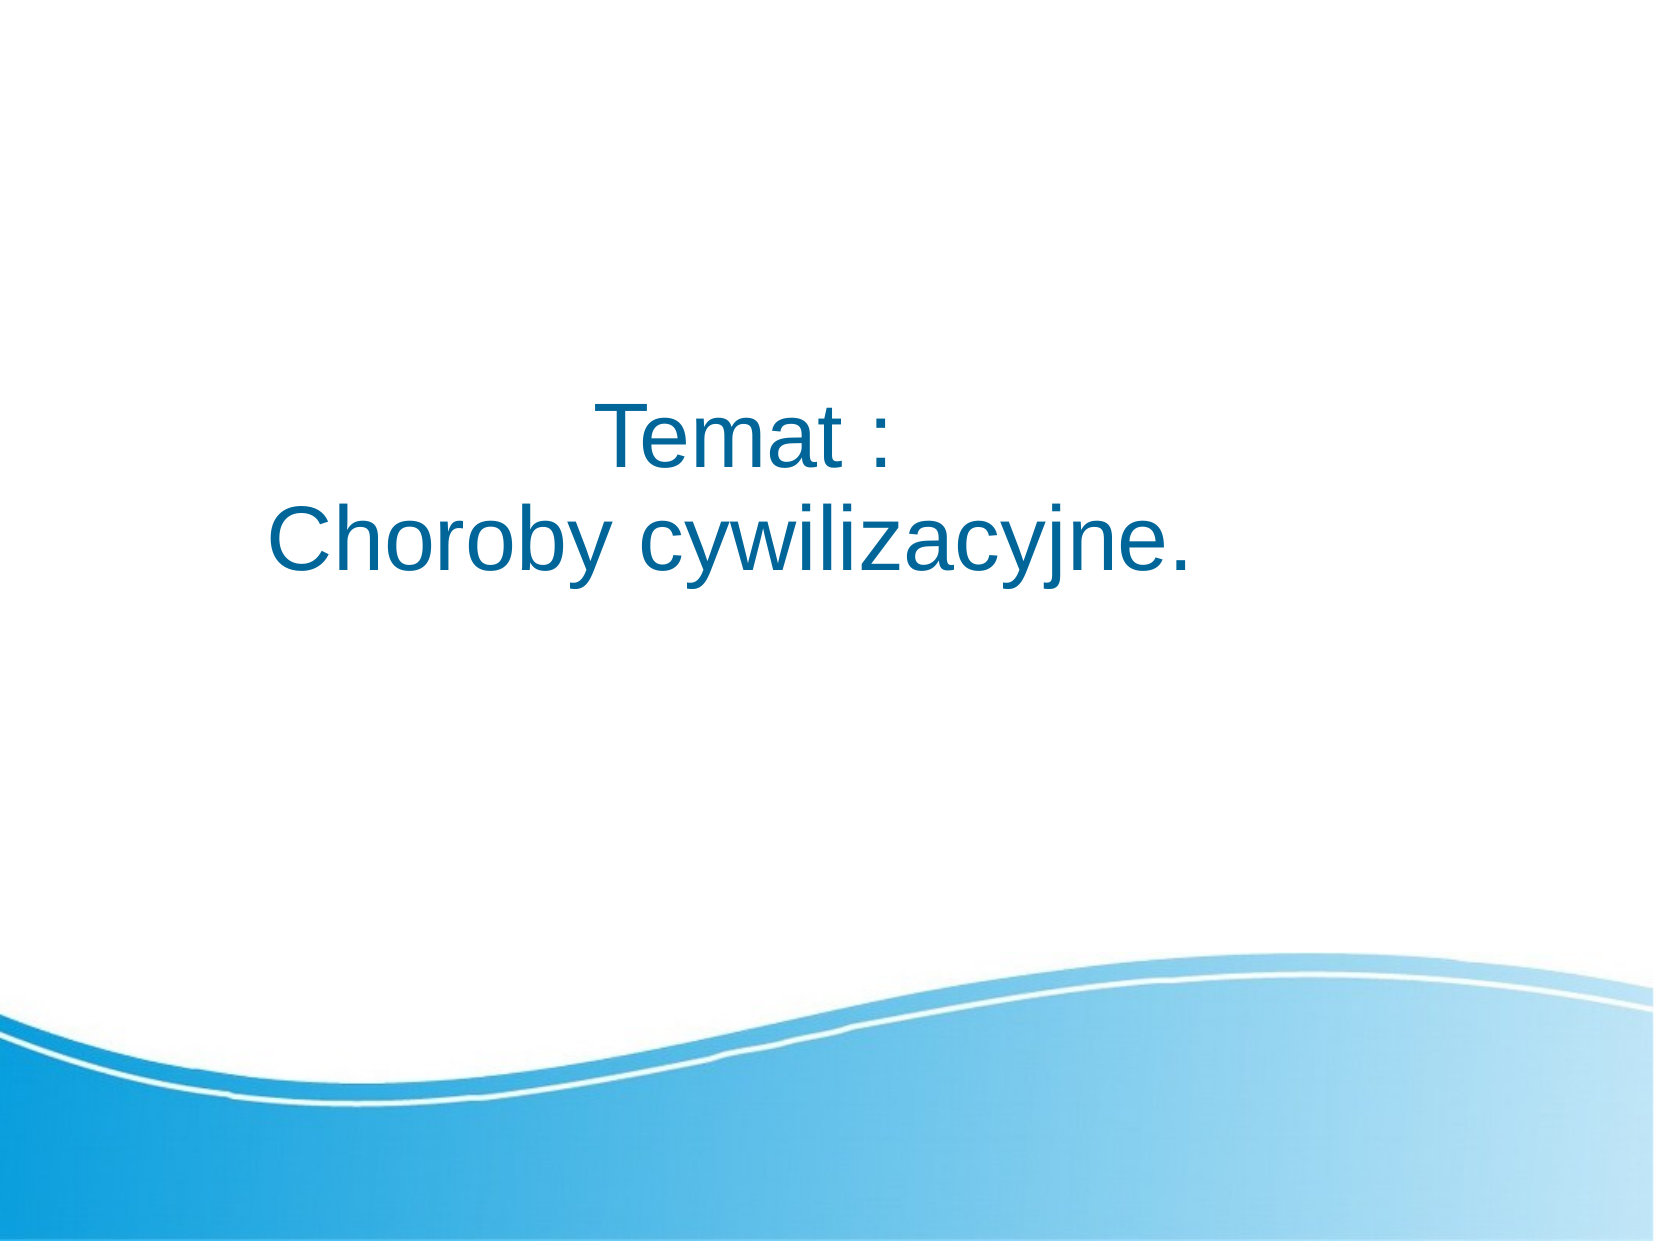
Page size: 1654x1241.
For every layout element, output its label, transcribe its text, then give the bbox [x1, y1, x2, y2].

picture [0, 952, 1654, 1241]
title Temat : Choroby cywilizacyjne. [0, 384, 1489, 592]
